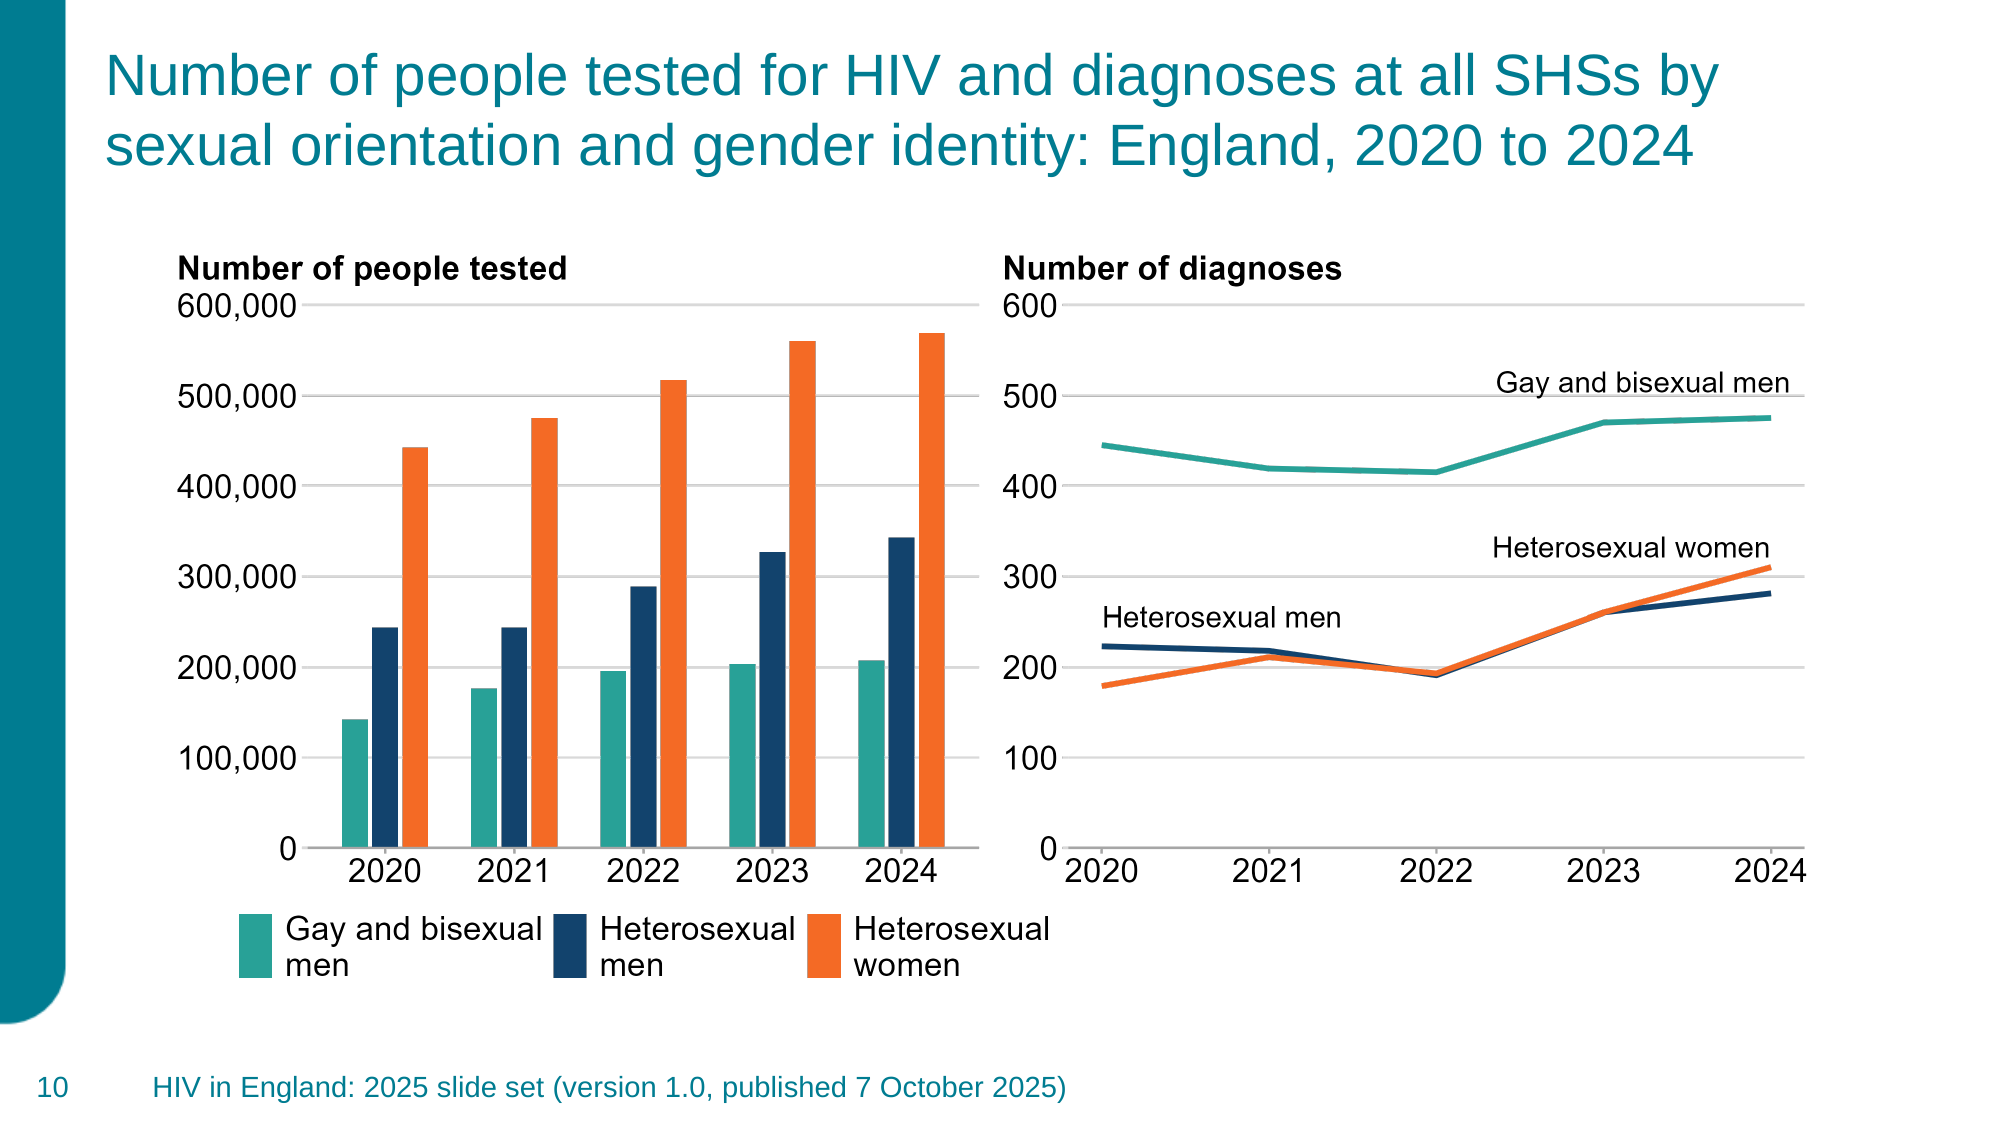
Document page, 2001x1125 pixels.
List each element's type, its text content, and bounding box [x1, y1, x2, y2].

text_box [21, 1056, 120, 1117]
picture [165, 240, 1816, 991]
text_box HIV in England: 2025 slide set (version 1.0, published 7 October 2025) [137, 1056, 1780, 1116]
title Number of people tested for HIV and diagnoses at all SHSs by sexual orientation and gender identity: England, 2020 to 2024 [90, 29, 1891, 255]
